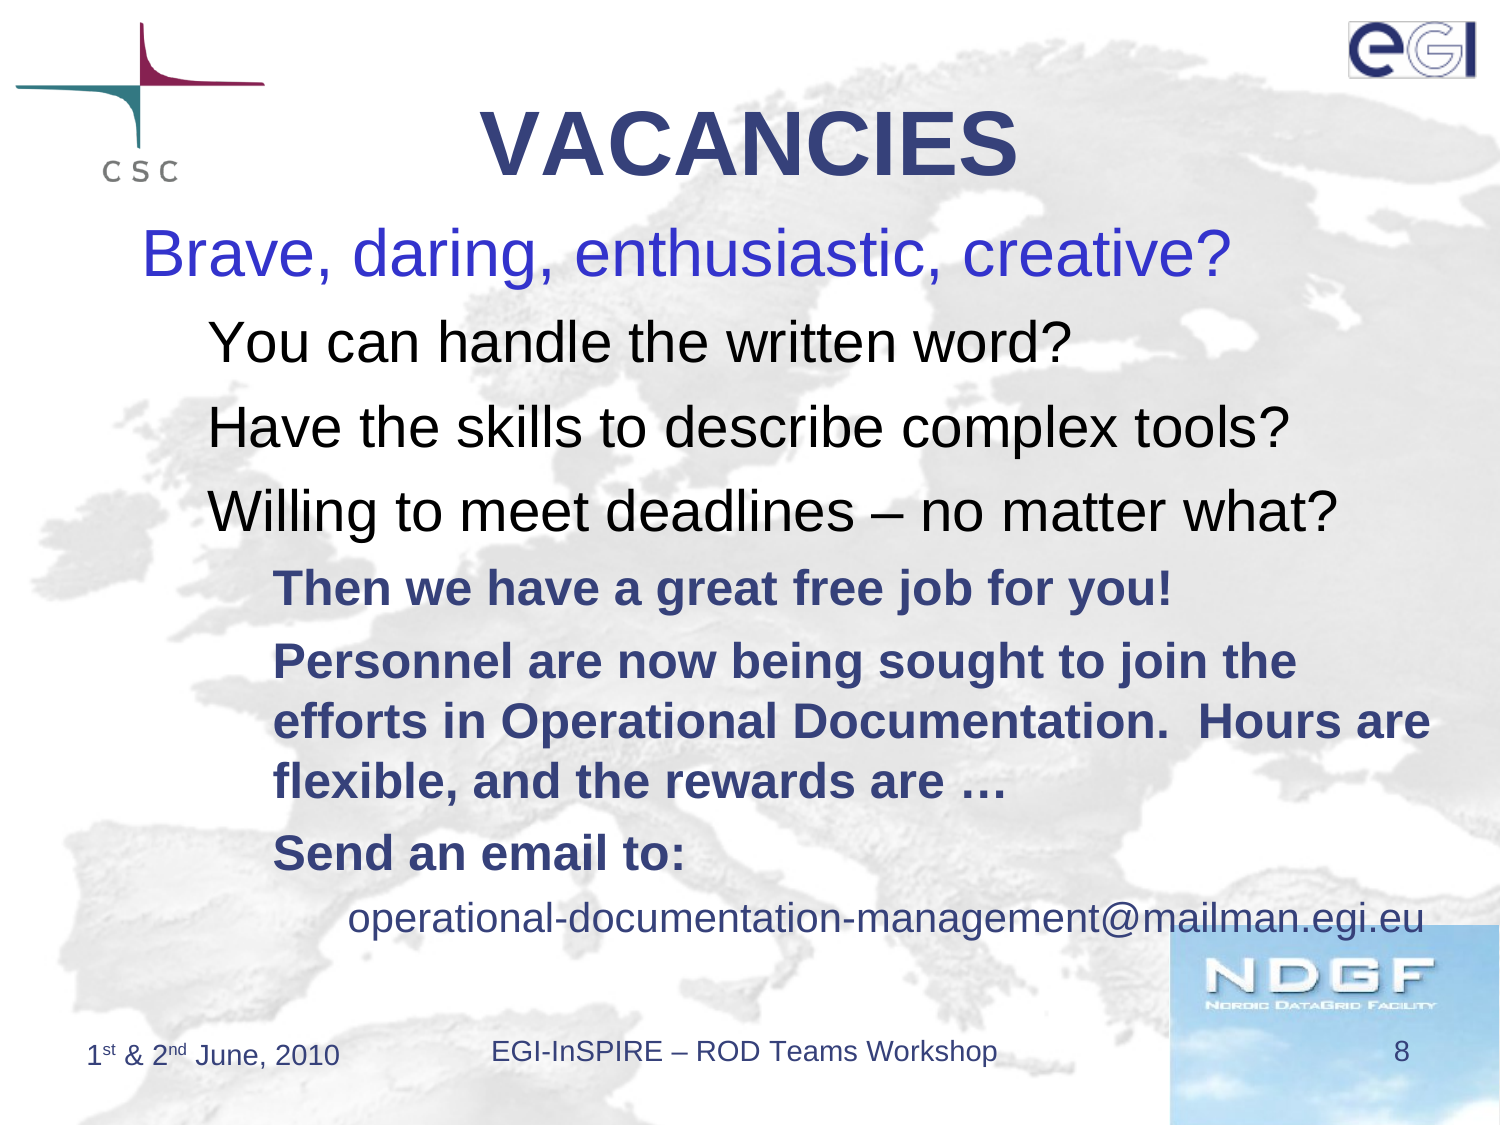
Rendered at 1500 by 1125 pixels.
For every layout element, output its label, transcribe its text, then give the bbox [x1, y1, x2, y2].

picture [0, 0, 1500, 1125]
list Brave, daring, enthusiastic, creative? You can handle the written word? Have the skills to describe complex tools? Willing to meet deadlines – no matter what? Then we have a great free job for you! Personnel are now being sought to join the efforts in Operational Documentation. Hours are flexible, and the rewards are … Send an email to: operational-documentation-management@mailman.egi.eu [70, 202, 1474, 949]
title VACANCIES [75, 20, 1426, 202]
